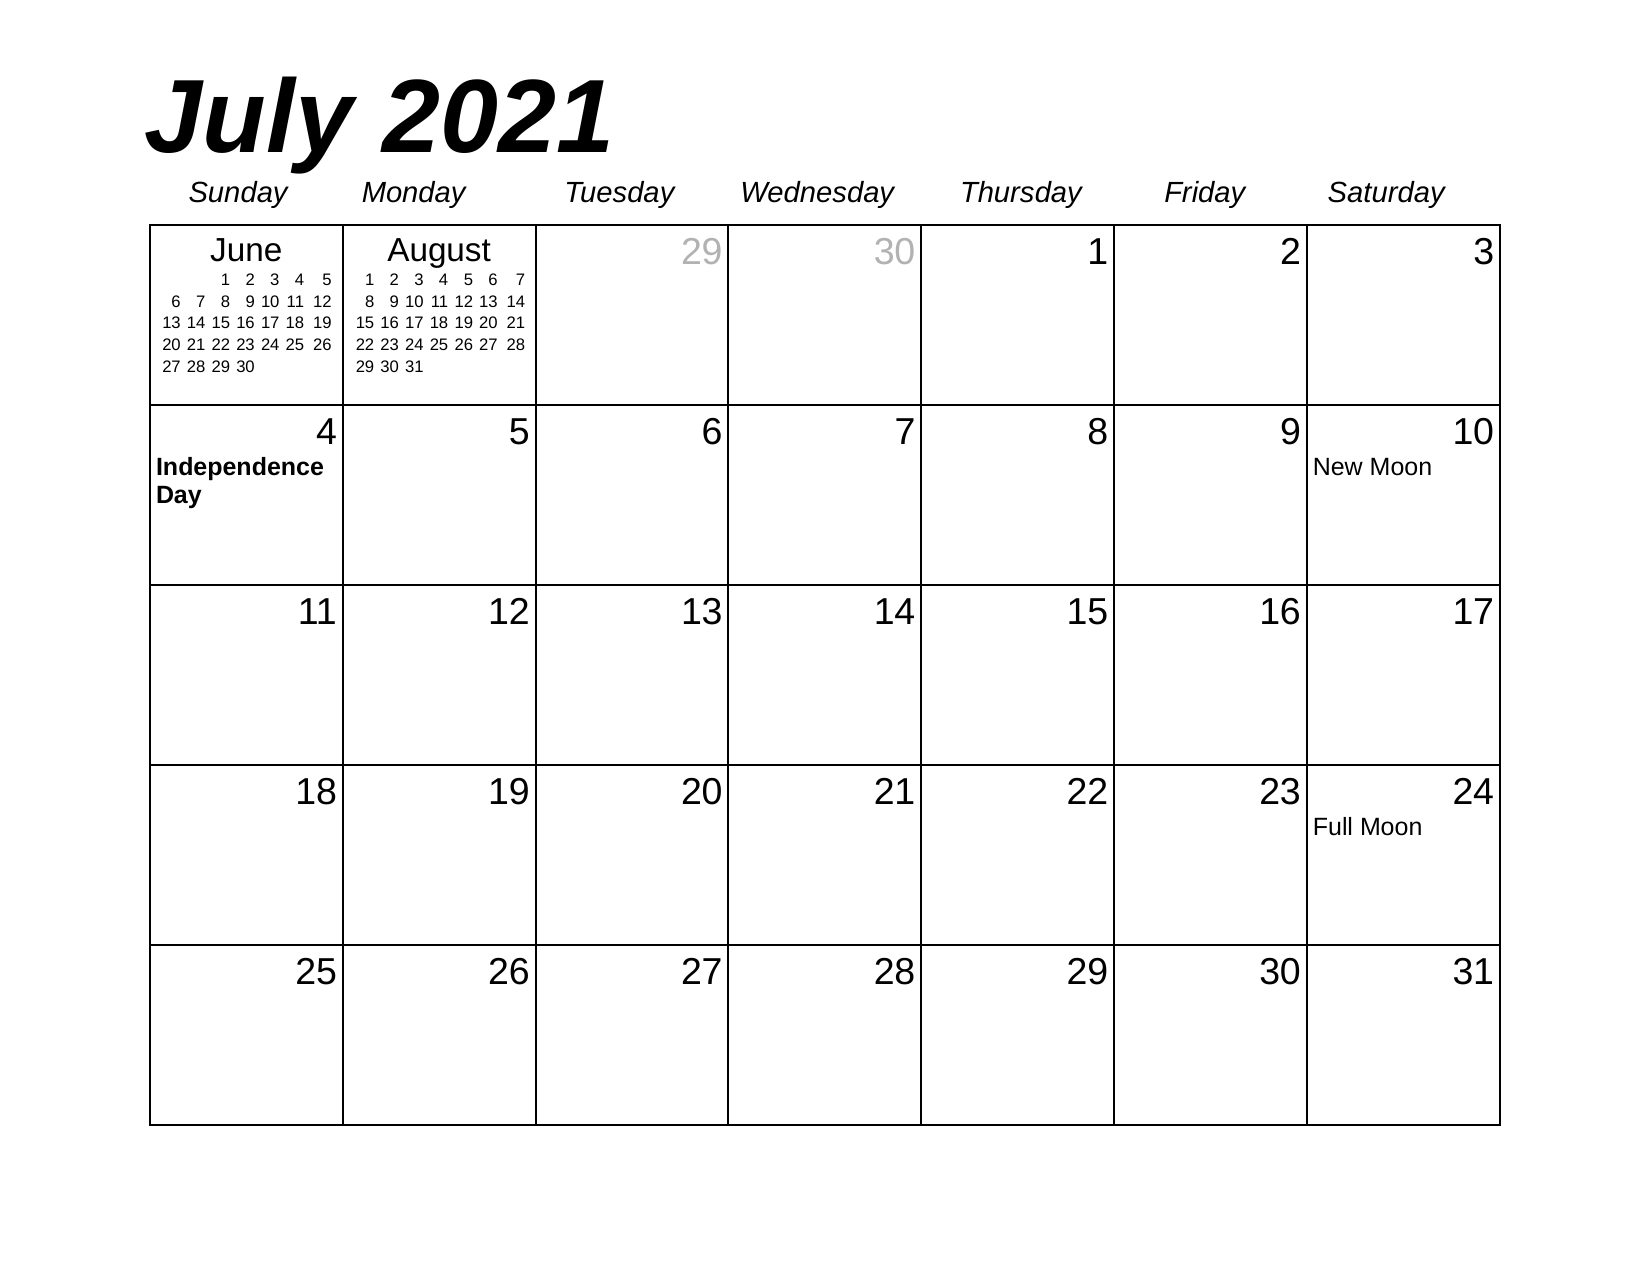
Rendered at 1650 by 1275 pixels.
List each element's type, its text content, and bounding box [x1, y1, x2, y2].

table_header [181, 270, 205, 292]
table_cell [230, 379, 255, 401]
table_header 30 [729, 226, 920, 404]
table_header 3 [1308, 226, 1499, 404]
table_cell 26 [448, 335, 473, 357]
table_cell 12 [448, 292, 473, 314]
table_cell 7 [729, 406, 920, 584]
table_cell 11 [151, 586, 342, 764]
table_cell [181, 379, 205, 401]
table_cell 31 [1308, 946, 1499, 1124]
table_cell 27 [156, 357, 181, 379]
table_cell 31 [399, 357, 424, 379]
table_cell 8 [922, 406, 1113, 584]
table_cell 4 Independence Day [151, 406, 342, 584]
table_cell 28 [498, 335, 525, 357]
table_header 4 [279, 270, 304, 292]
table_cell 16 [374, 314, 399, 335]
table_cell [448, 357, 473, 379]
table_cell 15 [205, 314, 230, 335]
table_header 5 [304, 270, 332, 292]
table_cell 17 [255, 314, 279, 335]
table_cell 29 [205, 357, 230, 379]
table_cell [279, 357, 304, 379]
table_cell [399, 379, 424, 401]
table_cell 6 [156, 292, 181, 314]
table_cell 26 [304, 335, 332, 357]
table_cell 22 [349, 335, 374, 357]
table_cell 9 [1115, 406, 1306, 584]
table_cell [255, 379, 279, 401]
table_cell 9 [230, 292, 255, 314]
table_cell [473, 357, 498, 379]
table_cell 14 [181, 314, 205, 335]
table_cell [255, 357, 279, 379]
table_cell 15 [922, 586, 1113, 764]
table_header 1 [349, 270, 374, 292]
table_cell 22 [922, 766, 1113, 944]
table_cell 14 [729, 586, 920, 764]
table_header 6 [473, 270, 498, 292]
table_cell [374, 379, 399, 401]
text_box July 2021 [130, 50, 1542, 196]
table_cell 17 [399, 314, 424, 335]
table_cell 9 [374, 292, 399, 314]
table_cell 27 [473, 335, 498, 357]
table_cell 15 [349, 314, 374, 335]
table_cell 16 [1115, 586, 1306, 764]
table_cell [424, 379, 448, 401]
table_cell 18 [151, 766, 342, 944]
table_cell 12 [344, 586, 535, 764]
table_cell 23 [1115, 766, 1306, 944]
table_header 7 [498, 270, 525, 292]
table_header 3 [255, 270, 279, 292]
table_cell 30 [374, 357, 399, 379]
table_cell 13 [473, 292, 498, 314]
table_cell 20 [473, 314, 498, 335]
text_box Sunday Monday Tuesday Wednesday Thursday Friday Saturday [173, 168, 1495, 221]
table_cell [349, 379, 374, 401]
table_cell 25 [151, 946, 342, 1124]
table_cell [304, 357, 332, 379]
table_cell 25 [279, 335, 304, 357]
table_cell 14 [498, 292, 525, 314]
table_cell 21 [729, 766, 920, 944]
table_cell 7 [181, 292, 205, 314]
table_header June [151, 226, 342, 404]
table_cell 21 [498, 314, 525, 335]
table_header August [344, 226, 535, 404]
table_cell 19 [344, 766, 535, 944]
table_cell [279, 379, 304, 401]
table_cell 13 [537, 586, 727, 764]
table_header 2 [374, 270, 399, 292]
table_cell [205, 379, 230, 401]
table_cell 11 [279, 292, 304, 314]
table_cell 28 [181, 357, 205, 379]
table_header 3 [399, 270, 424, 292]
table_cell 28 [729, 946, 920, 1124]
table_cell 10 [399, 292, 424, 314]
table_cell 24 [399, 335, 424, 357]
table_header 2 [230, 270, 255, 292]
table_cell 29 [349, 357, 374, 379]
table_cell [448, 379, 473, 401]
table_cell 24 Full Moon [1308, 766, 1499, 944]
table_cell 5 [344, 406, 535, 584]
table_cell 23 [230, 335, 255, 357]
table_cell 30 [230, 357, 255, 379]
table_cell 10 [272, 297, 277, 306]
table_header 29 [537, 226, 727, 404]
table_cell 27 [537, 946, 727, 1124]
table_cell [304, 379, 332, 401]
table_cell 16 [230, 314, 255, 335]
table_cell 18 [424, 314, 448, 335]
table_cell 29 [922, 946, 1113, 1124]
table_cell 24 [255, 335, 279, 357]
table_header 4 [424, 270, 448, 292]
table_cell 23 [374, 335, 399, 357]
table_cell [473, 379, 498, 401]
table_cell 19 [448, 314, 473, 335]
table_cell 22 [205, 335, 230, 357]
table_cell [498, 379, 525, 401]
table_cell 10 [255, 292, 279, 314]
table_cell [424, 357, 448, 379]
table_cell 18 [279, 314, 304, 335]
table_cell 12 [304, 292, 332, 314]
table_cell 20 [156, 335, 181, 357]
table_cell [156, 379, 181, 401]
table_header 1 [922, 226, 1113, 404]
table_cell 17 [1308, 586, 1499, 764]
table_cell 8 [349, 292, 374, 314]
table_cell 19 [304, 314, 332, 335]
table_header 1 [205, 270, 230, 292]
table_header 2 [1115, 226, 1306, 404]
table_header 5 [448, 270, 473, 292]
table_cell 10 New Moon [1308, 406, 1499, 584]
table_cell 26 [344, 946, 535, 1124]
table_cell 30 [1115, 946, 1306, 1124]
table_cell 8 [205, 292, 230, 314]
table_cell 20 [537, 766, 727, 944]
table_cell 6 [537, 406, 727, 584]
table_cell 13 [156, 314, 181, 335]
table_cell 11 [424, 292, 448, 314]
table_cell 21 [181, 335, 205, 357]
table_cell 25 [424, 335, 448, 357]
table_cell [498, 357, 525, 379]
table_header [156, 270, 181, 292]
